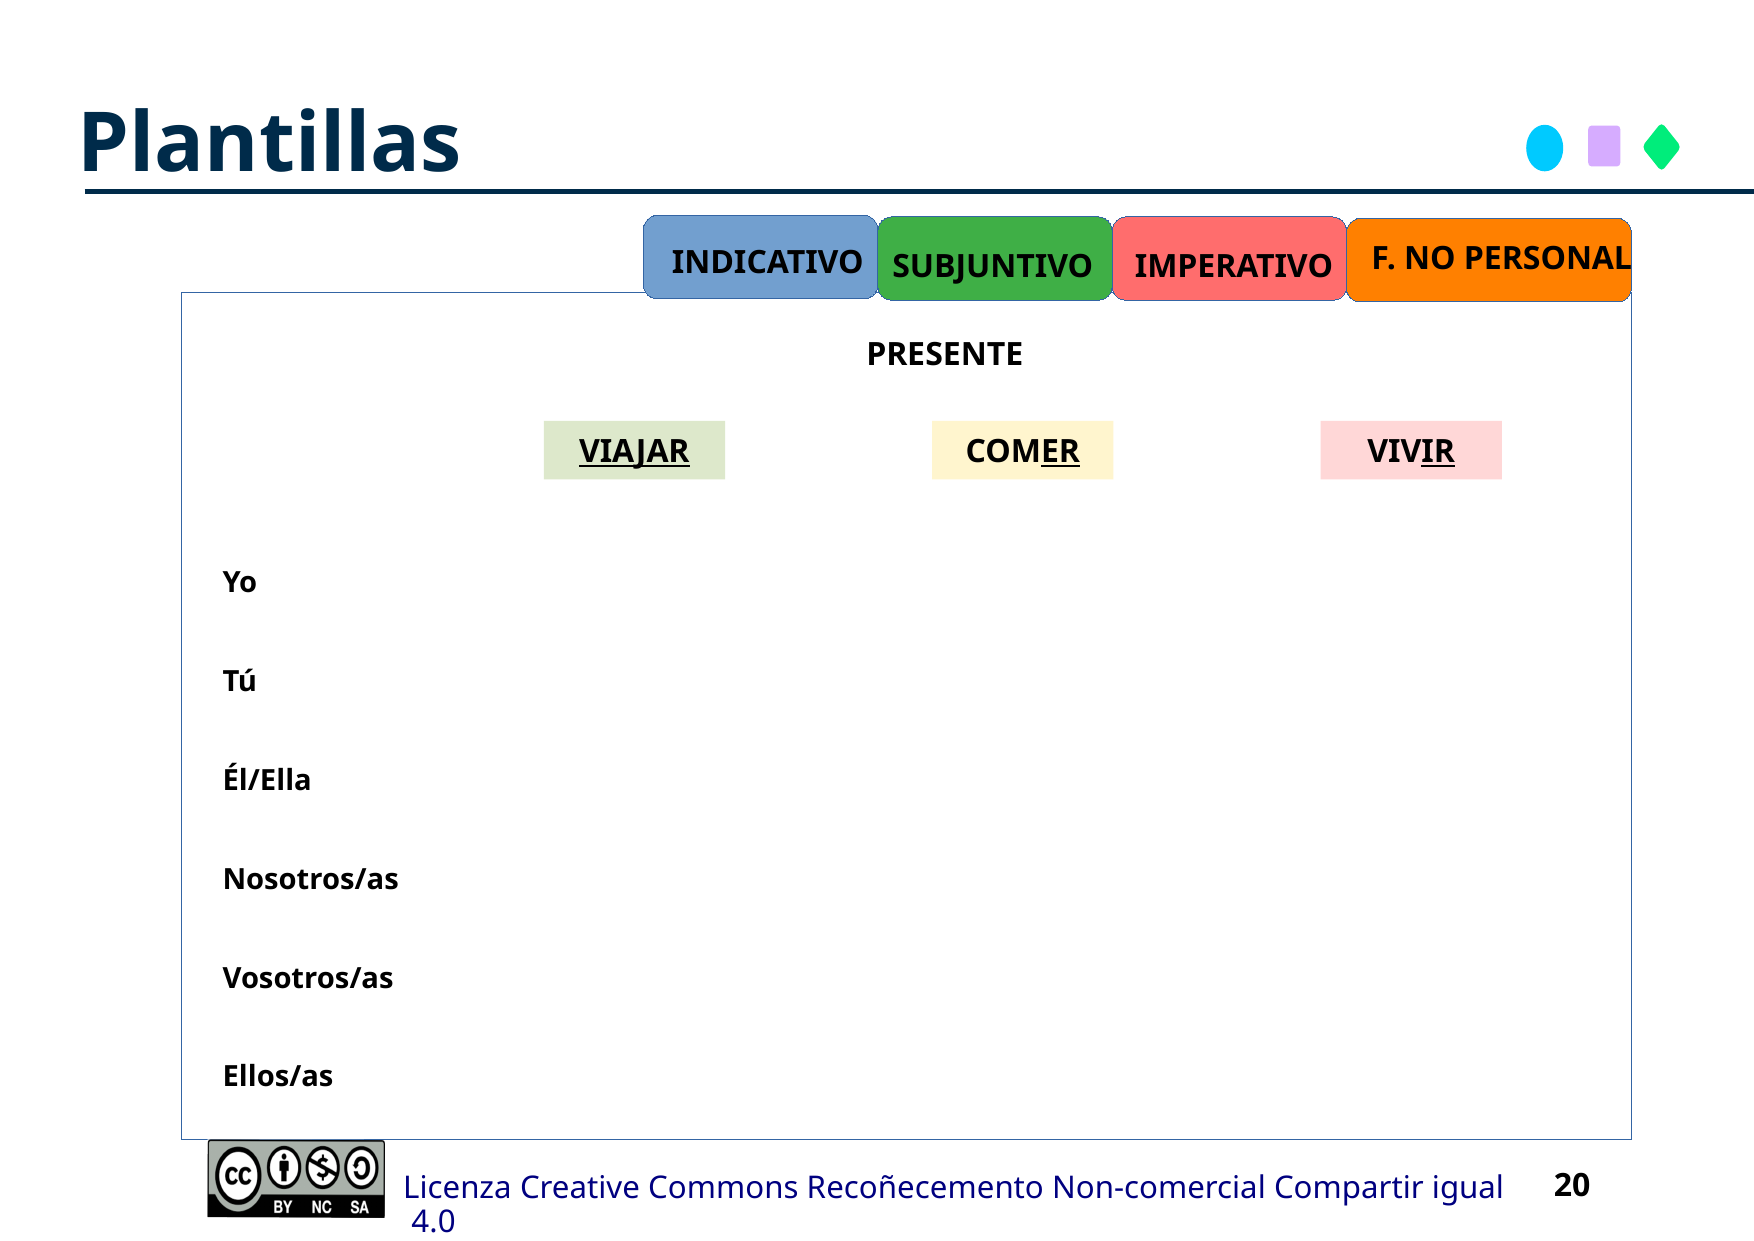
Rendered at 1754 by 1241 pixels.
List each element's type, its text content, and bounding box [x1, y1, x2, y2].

text_box IMPERATIVO [1087, 225, 1346, 304]
text_box F. NO PERSONAL [1346, 195, 1658, 320]
text_box [646, 215, 875, 221]
text_box INDICATIVO [621, 221, 881, 301]
text_box VIAJAR [543, 423, 726, 478]
title Plantillas [77, 32, 1408, 196]
text_box VIVIR [1320, 423, 1502, 478]
text_box SUBJUNTIVO [846, 225, 1087, 304]
text_box Licenza Creative Commons Recoñecemento Non-comercial Compartir igual 4.0 [388, 1132, 1528, 1241]
text_box [181, 292, 1632, 1140]
text_box COMER [932, 423, 1114, 478]
text_box [1113, 216, 1346, 225]
text_box [879, 216, 1111, 225]
text_box Yo Tú Él/Ella Nosotros/as Vosotros/as Ellos/as [207, 517, 415, 1140]
picture [207, 1139, 385, 1218]
text_box PRESENTE [776, 325, 1114, 380]
